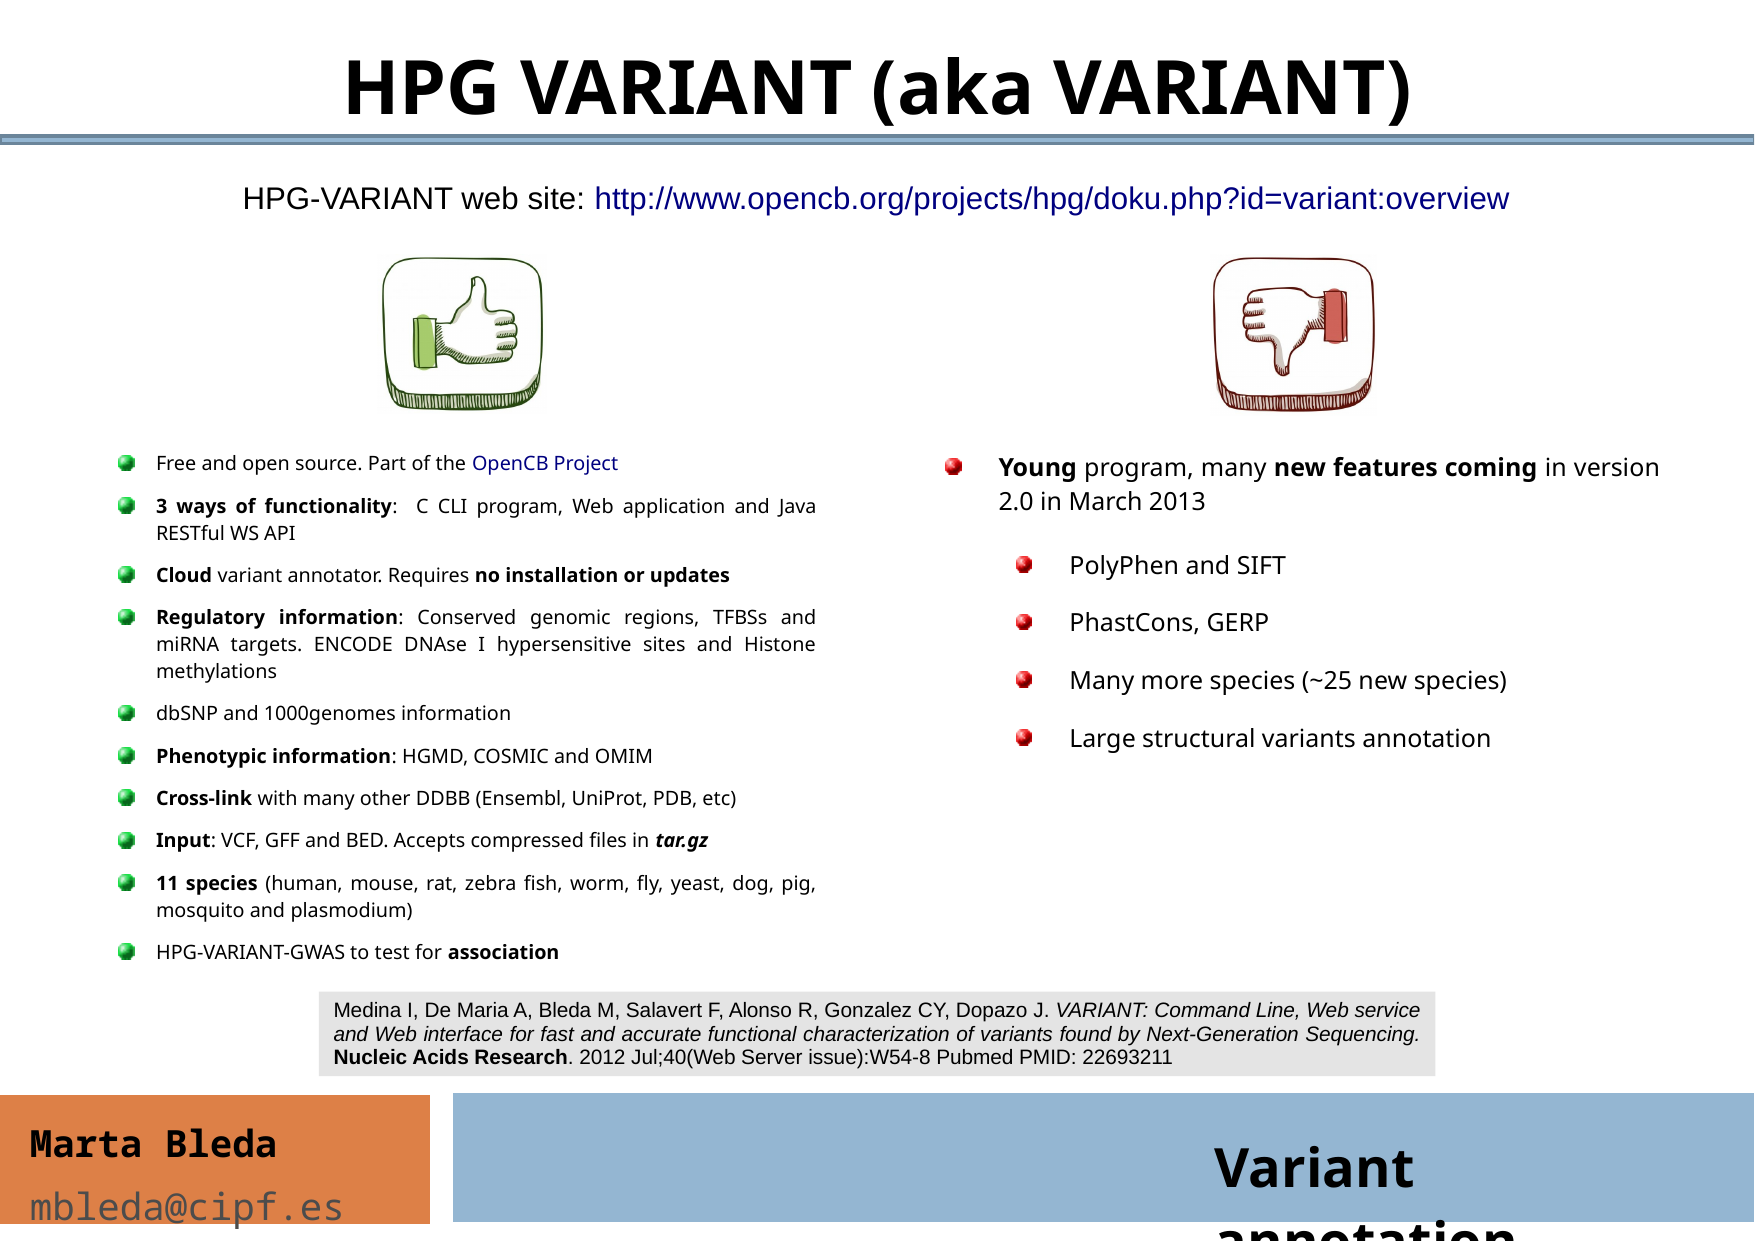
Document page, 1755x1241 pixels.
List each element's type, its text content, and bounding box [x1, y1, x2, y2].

list Free and open source. Part of the OpenCB Project 3 ways of functionality: C CLI program, Web application and Java RESTful WS API Cloud variant annotator. Requires no installation or updates Regulatory information: Conserved genomic regions, TFBSs and miRNA targets. ENCODE DNAse I hypersensitive sites and Histone methylations dbSNP and 1000genomes information Phenotypic information: HGMD, COSMIC and OMIM Cross-link with many other DDBB (Ensembl, UniProt, PDB, etc) Input: VCF, GFF and BED. Accepts compressed files in tar.gz 11 species (human, mouse, rat, zebra fish, worm, fly, yeast, dog, pig, mosquito and plasmodium) HPG-VARIANT-GWAS to test for association [118, 449, 818, 966]
picture [1210, 254, 1377, 416]
text_box Variant annotation [1200, 1122, 1726, 1200]
text_box [0, 136, 1754, 144]
text_box HPG-VARIANT web site: http://www.opencb.org/projects/hpg/doku.php?id=variant:overview [228, 174, 1527, 224]
list Young program, many new features coming in version 2.0 in March 2013 PolyPhen and SIFT PhastCons, GERP Many more species (~25 new species) Large structural variants annotation [927, 449, 1661, 968]
text_box HPG VARIANT (aka VARIANT) [67, 27, 1688, 129]
text_box Marta Bleda mbleda@cipf.es [15, 1110, 406, 1213]
text_box Medina I, De Maria A, Bleda M, Salavert F, Alonso R, Gonzalez CY, Dopazo J. VARIANT: Command Line, Web service and Web interface for fast and accurate functional characterization of variants found by Next-Generation Sequencing. Nucleic Acids Research. 2012 Jul;40(Web Server issue):W54-8 Pubmed PMID: 22693211 [318, 991, 1436, 1077]
picture [377, 254, 547, 414]
